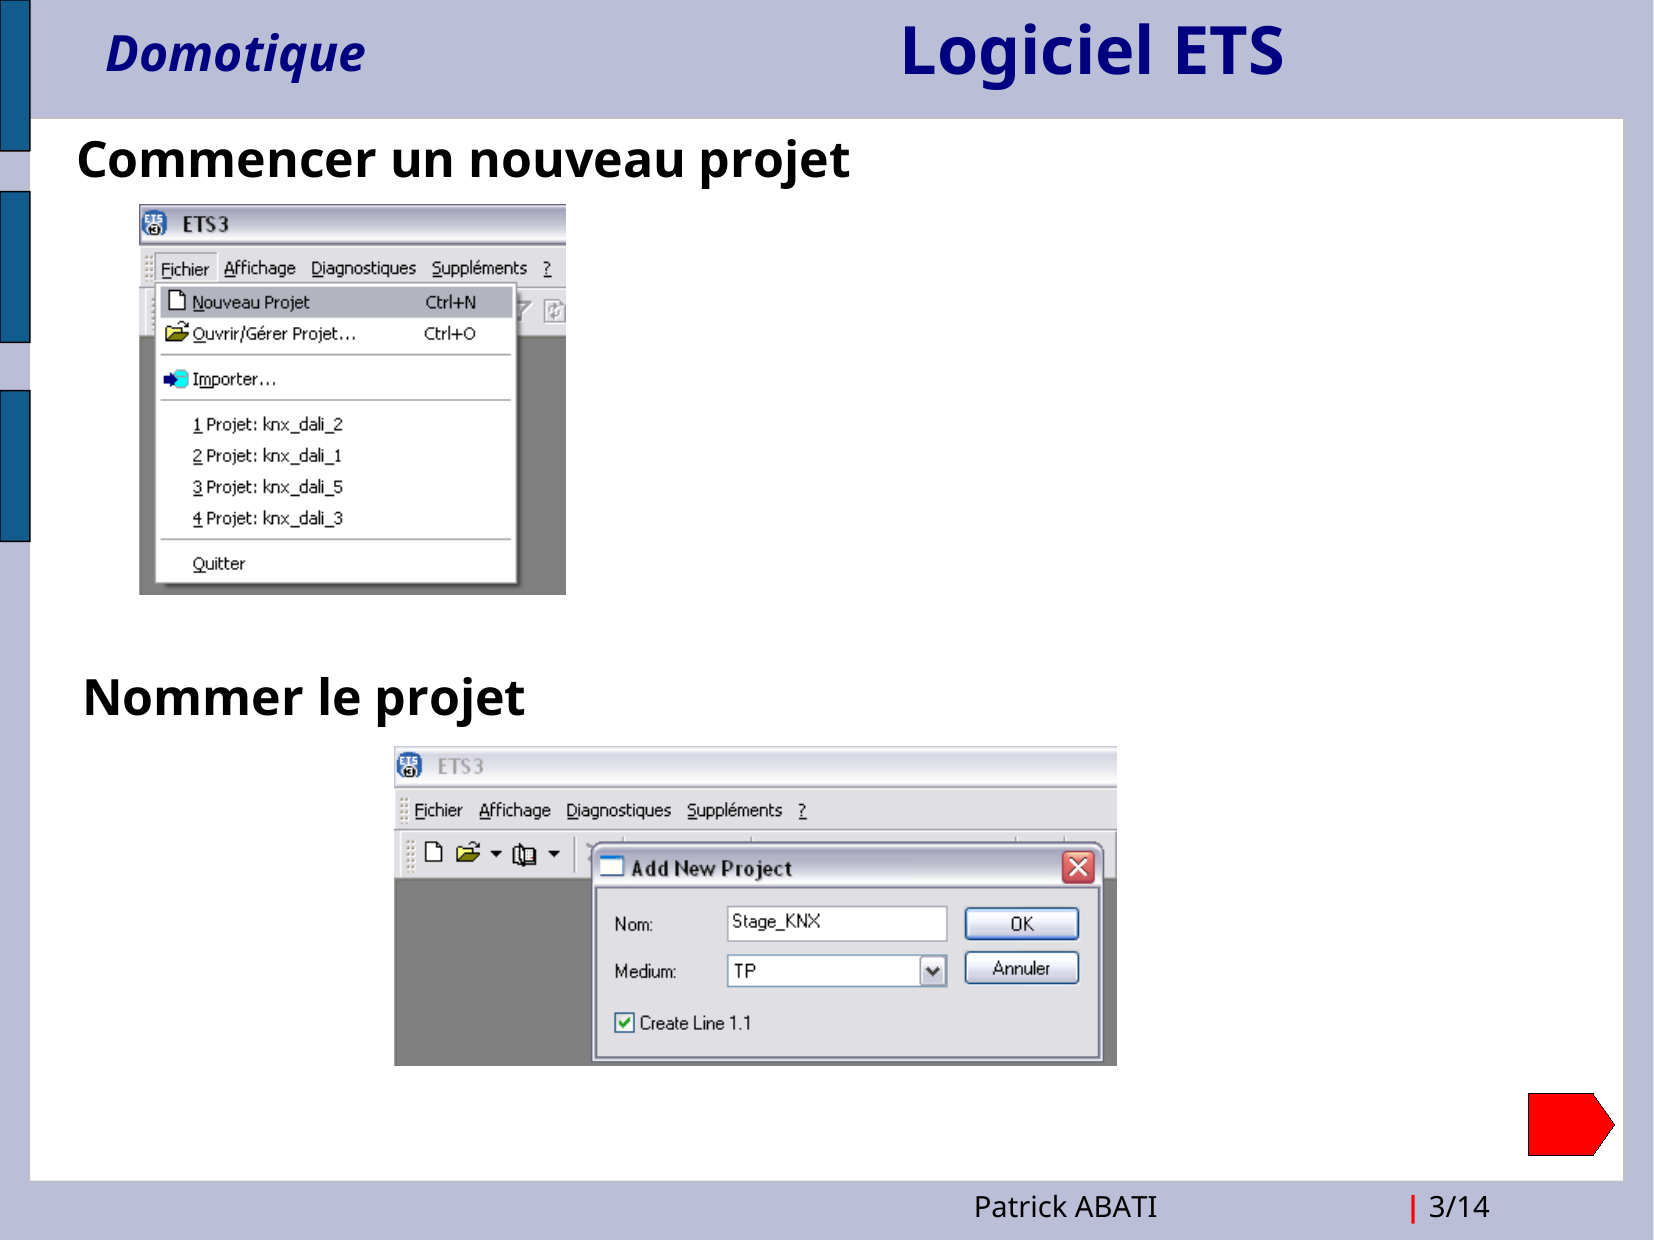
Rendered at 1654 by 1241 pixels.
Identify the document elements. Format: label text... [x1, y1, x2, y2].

picture [394, 746, 1117, 1066]
picture [139, 204, 566, 595]
text_box Nommer le projet [67, 663, 974, 735]
text_box [1528, 1093, 1615, 1156]
text_box Commencer un nouveau projet [61, 125, 968, 196]
